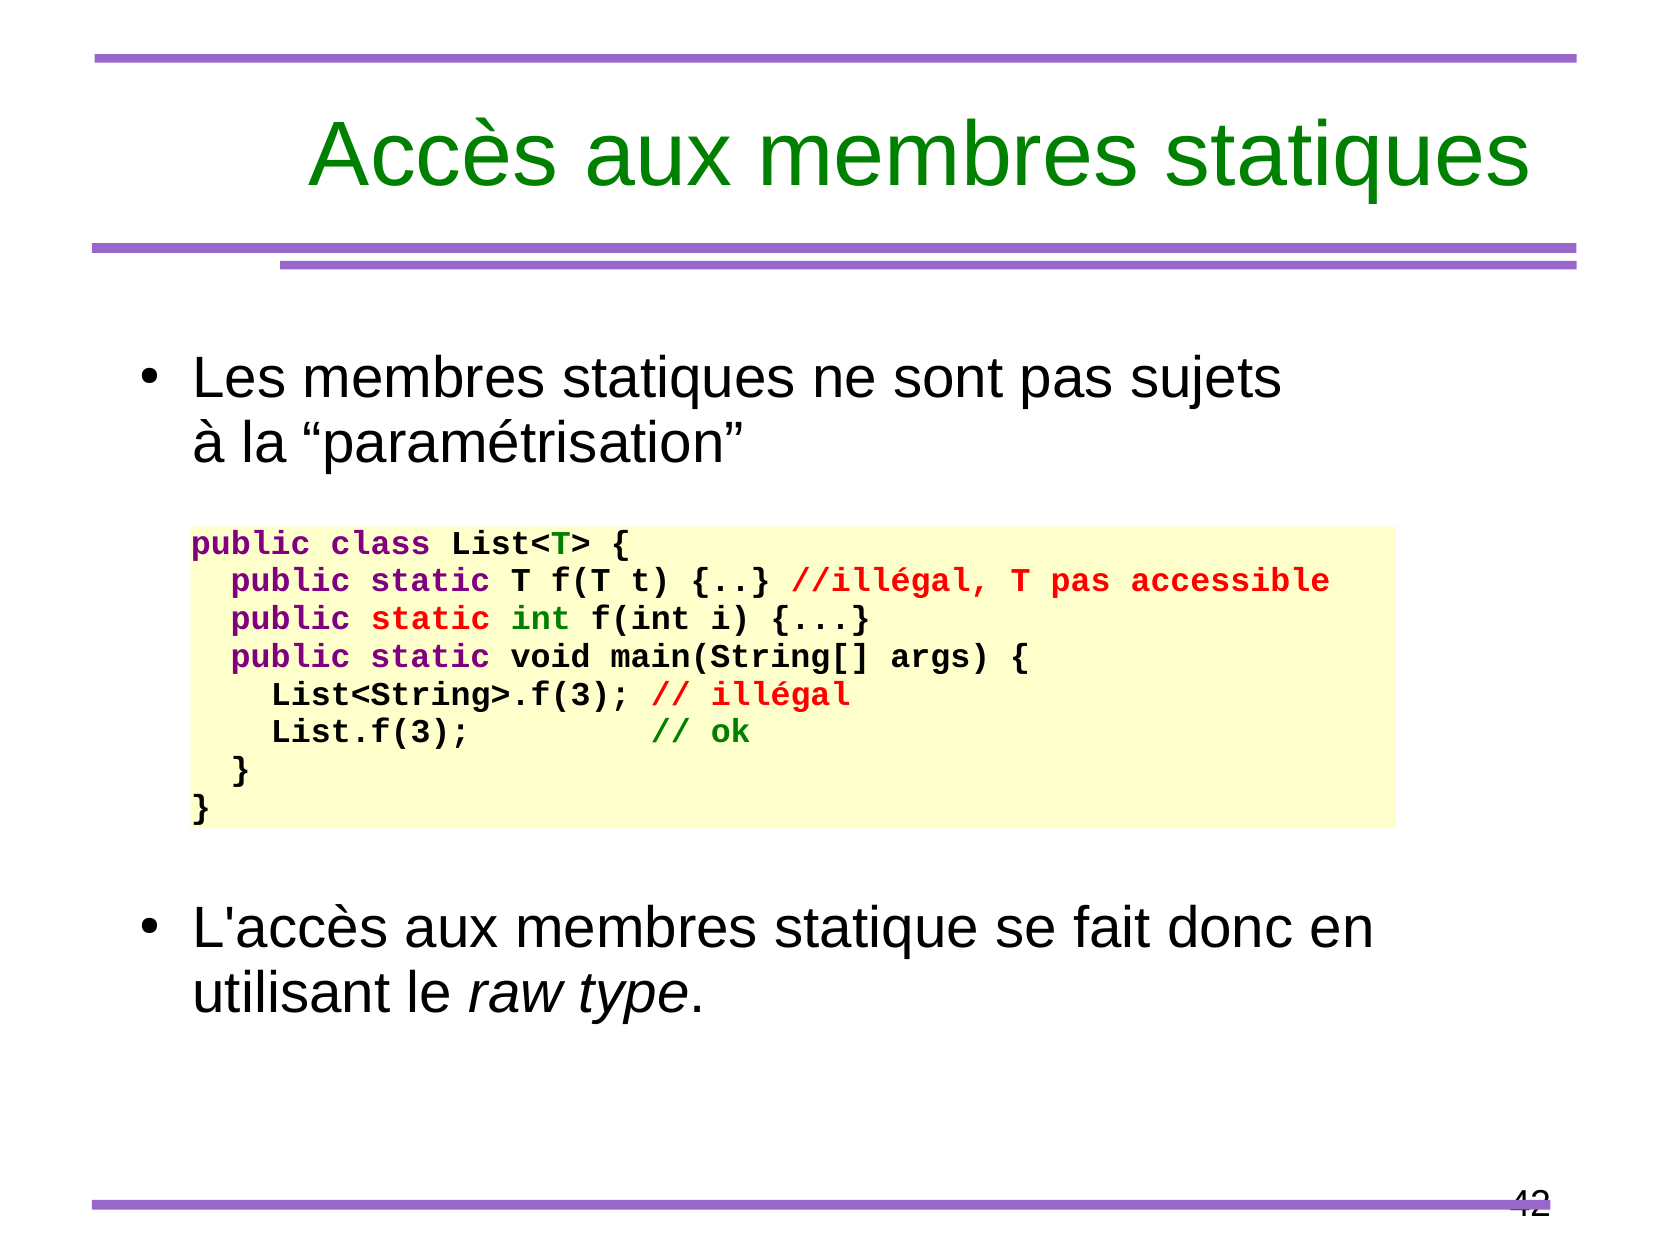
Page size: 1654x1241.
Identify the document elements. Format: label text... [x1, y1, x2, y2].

title Accès aux membres statiques [121, 49, 1534, 257]
list Les membres statiques ne sont pas sujets à la “paramétrisation” L'accès aux membres statique se fait donc en utilisant le raw type. [121, 344, 1534, 1127]
text_box public class List<T> { public static T f(T t) {..} //illégal, T pas accessible public static int f(int i) {...} public static void main(String[] args) { List<String>.f(3); // illégal List.f(3); // ok } } [190, 526, 1396, 829]
